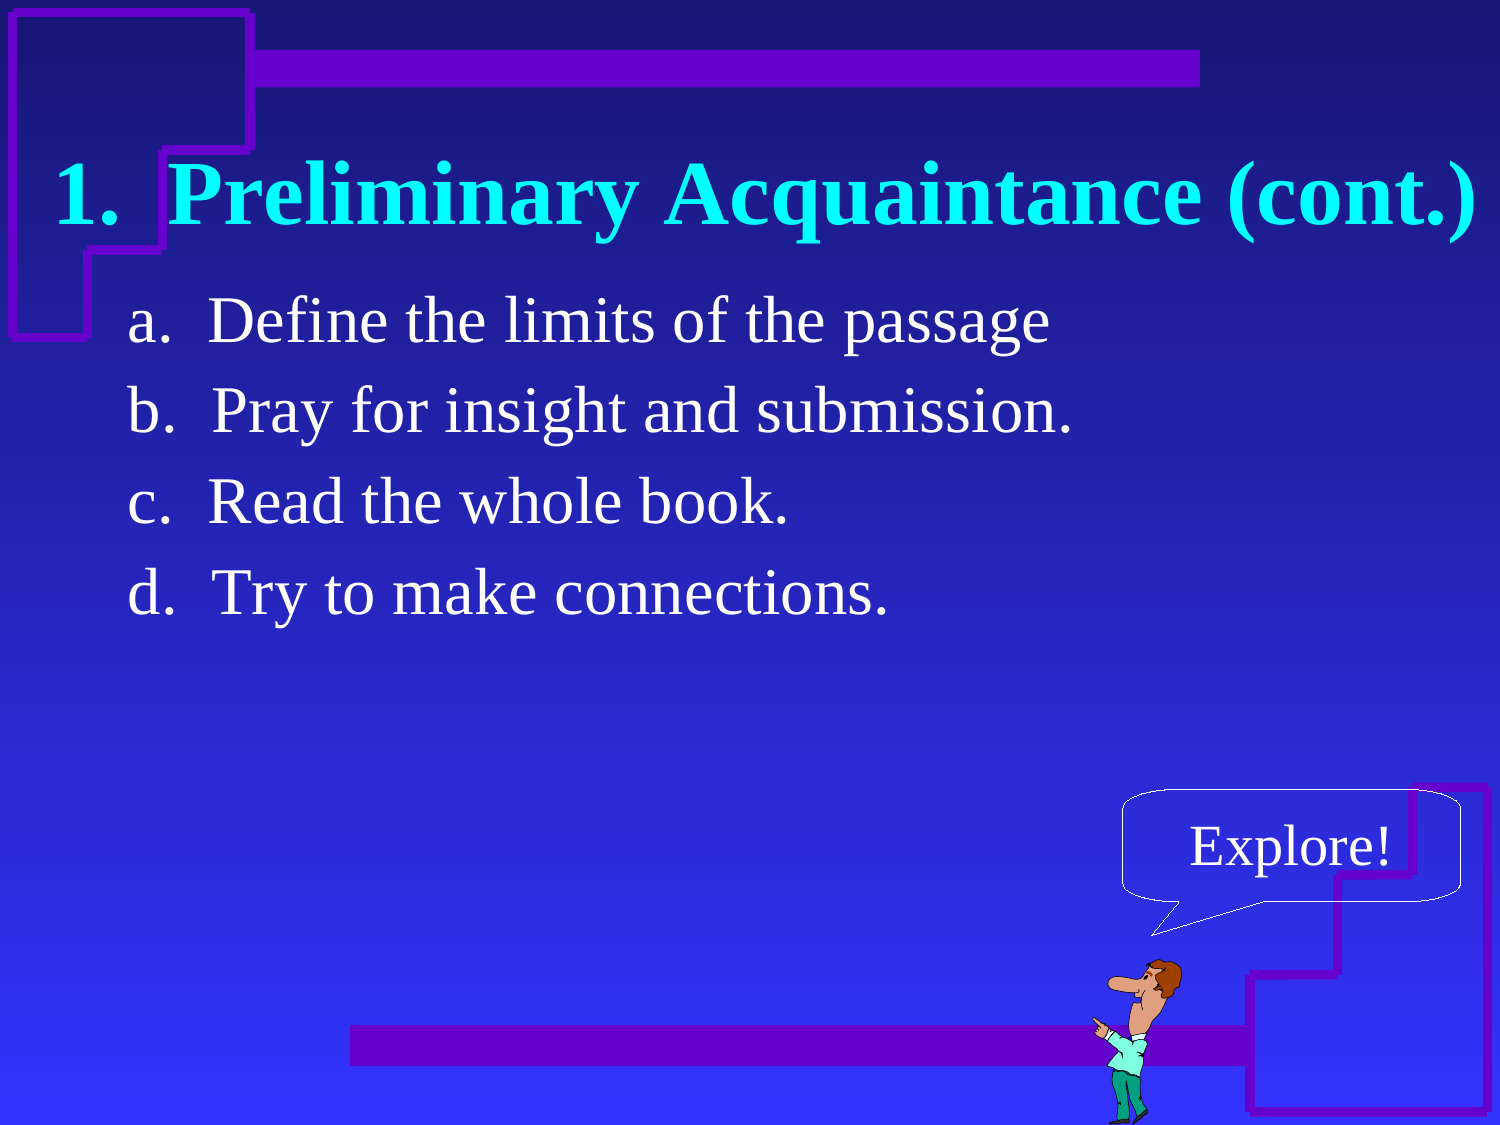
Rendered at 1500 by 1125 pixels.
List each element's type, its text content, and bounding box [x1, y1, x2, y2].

list a. Define the limits of the passage b. Pray for insight and submission. c. Read the whole book. d. Try to make connections. [112, 275, 1463, 1075]
chart [1091, 959, 1183, 1125]
text_box Explore! [1122, 789, 1461, 936]
title 1. Preliminary Acquaintance (cont.) [37, 99, 1500, 288]
